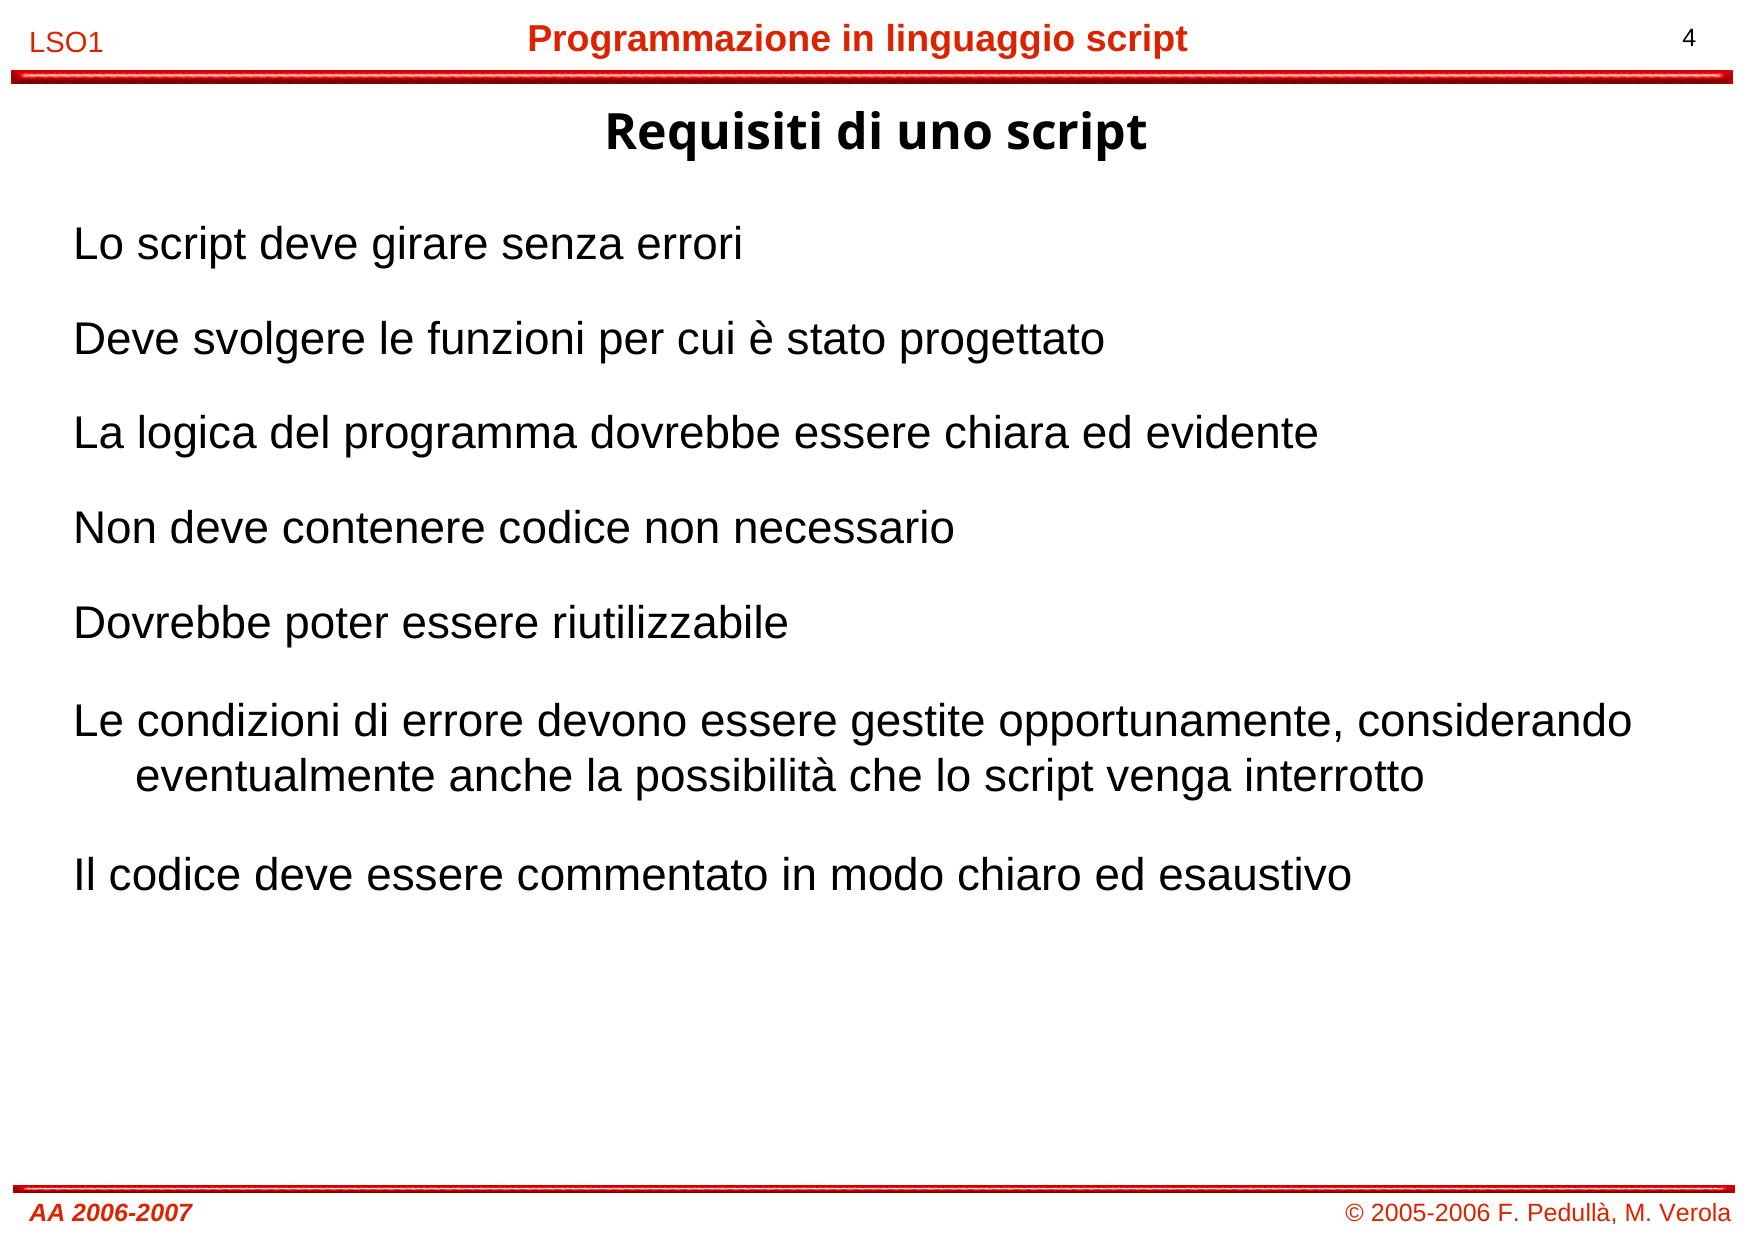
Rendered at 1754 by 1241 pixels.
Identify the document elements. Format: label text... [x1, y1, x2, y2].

list Lo script deve girare senza errori Deve svolgere le funzioni per cui è stato progettato La logica del programma dovrebbe essere chiara ed evidente Non deve contenere codice non necessario Dovrebbe poter essere riutilizzabile Le condizioni di errore devono essere gestite opportunamente, considerando eventualmente anche la possibilità che lo script venga interrotto Il codice deve essere commentato in modo chiaro ed esaustivo [58, 206, 1696, 908]
picture [13, 1185, 1735, 1193]
title Requisiti di uno script [536, 84, 1217, 180]
picture [11, 70, 1733, 84]
